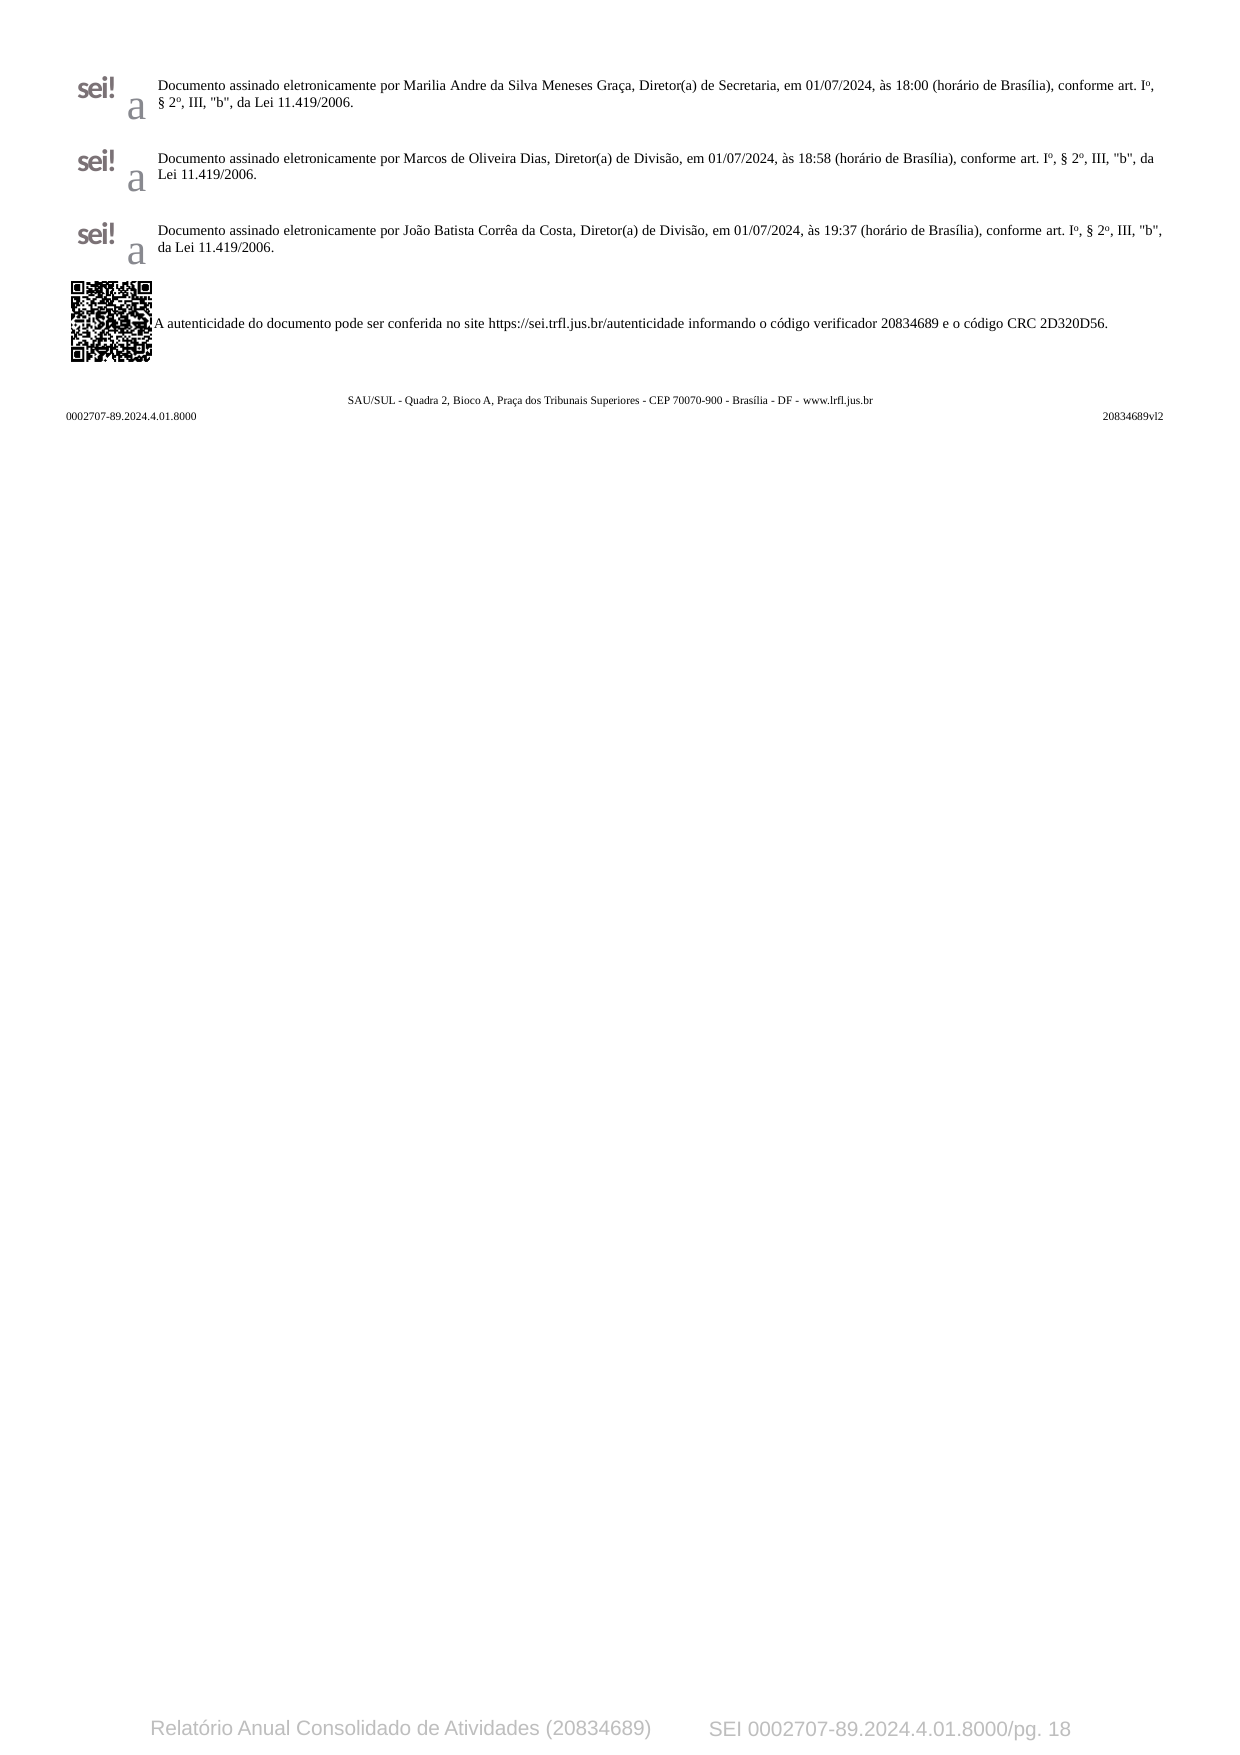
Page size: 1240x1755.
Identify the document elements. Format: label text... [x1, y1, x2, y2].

text_box Documento assinado eletronicamente por João Batista Corrêa da Costa, Diretor(a) de Divisão, em 01/07/2024, às 19:37 (horário de Brasília), conforme art. Io, § 2o, III, "b", da Lei 11.419/2006. [158, 222, 1169, 255]
text_box Relatório Anual Consolidado de Atividades (20834689) [150, 1715, 661, 1741]
text_box SAU/SUL - Quadra 2, Bioco A, Praça dos Tribunais Superiores - CEP 70070-900 - Brasília - DF - www.lrfl.jus.br [348, 393, 892, 410]
text_box A autenticidade do documento pode ser conferida no site https://sei.trfl.jus.br/autenticidade informando o código verificador 20834689 e o código CRC 2D320D56. [154, 314, 1097, 332]
text_box a [127, 148, 150, 177]
text_box Documento assinado eletronicamente por Marcos de Oliveira Dias, Diretor(a) de Divisão, em 01/07/2024, às 18:58 (horário de Brasília), conforme art. Io, § 2o, III, "b", da Lei 11.419/2006. [158, 150, 1160, 182]
text_box sei! [77, 140, 124, 170]
text_box a [127, 76, 150, 104]
text_box 0002707-89.2024.4.01.8000 [66, 409, 204, 423]
text_box Documento assinado eletronicamente por Marilia Andre da Silva Meneses Graça, Diretor(a) de Secretaria, em 01/07/2024, às 18:00 (horário de Brasília), conforme art. Io, § 2o, III, "b", da Lei 11.419/2006. [158, 77, 1161, 112]
text_box sei! [77, 213, 124, 242]
picture [71, 281, 152, 366]
text_box sei! [77, 67, 124, 97]
text_box 20834689vl2 [1103, 409, 1173, 423]
text_box SEI 0002707-89.2024.4.01.8000/pg. 18 [709, 1715, 1090, 1740]
text_box a [127, 221, 150, 249]
